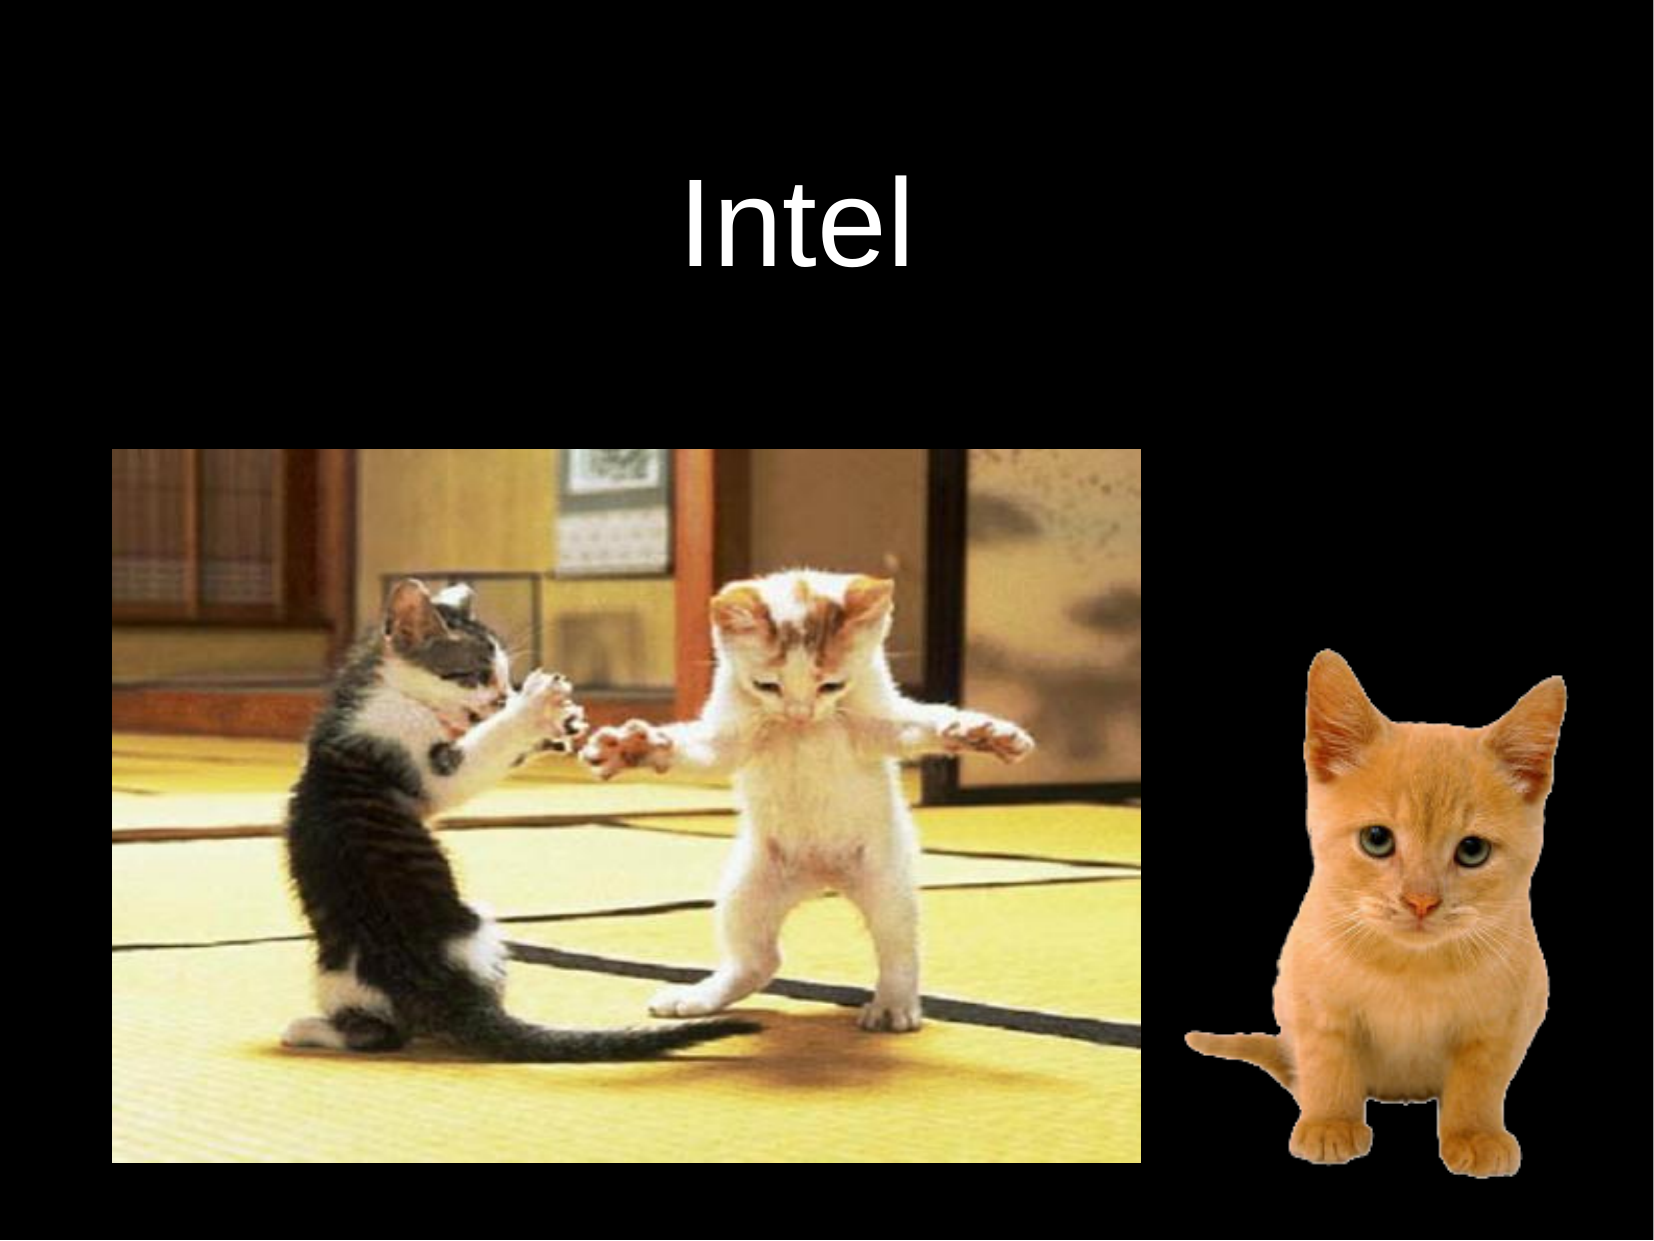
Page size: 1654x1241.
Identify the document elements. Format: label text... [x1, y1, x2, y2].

picture [112, 449, 1654, 1225]
text_box Intel [243, 145, 1351, 301]
